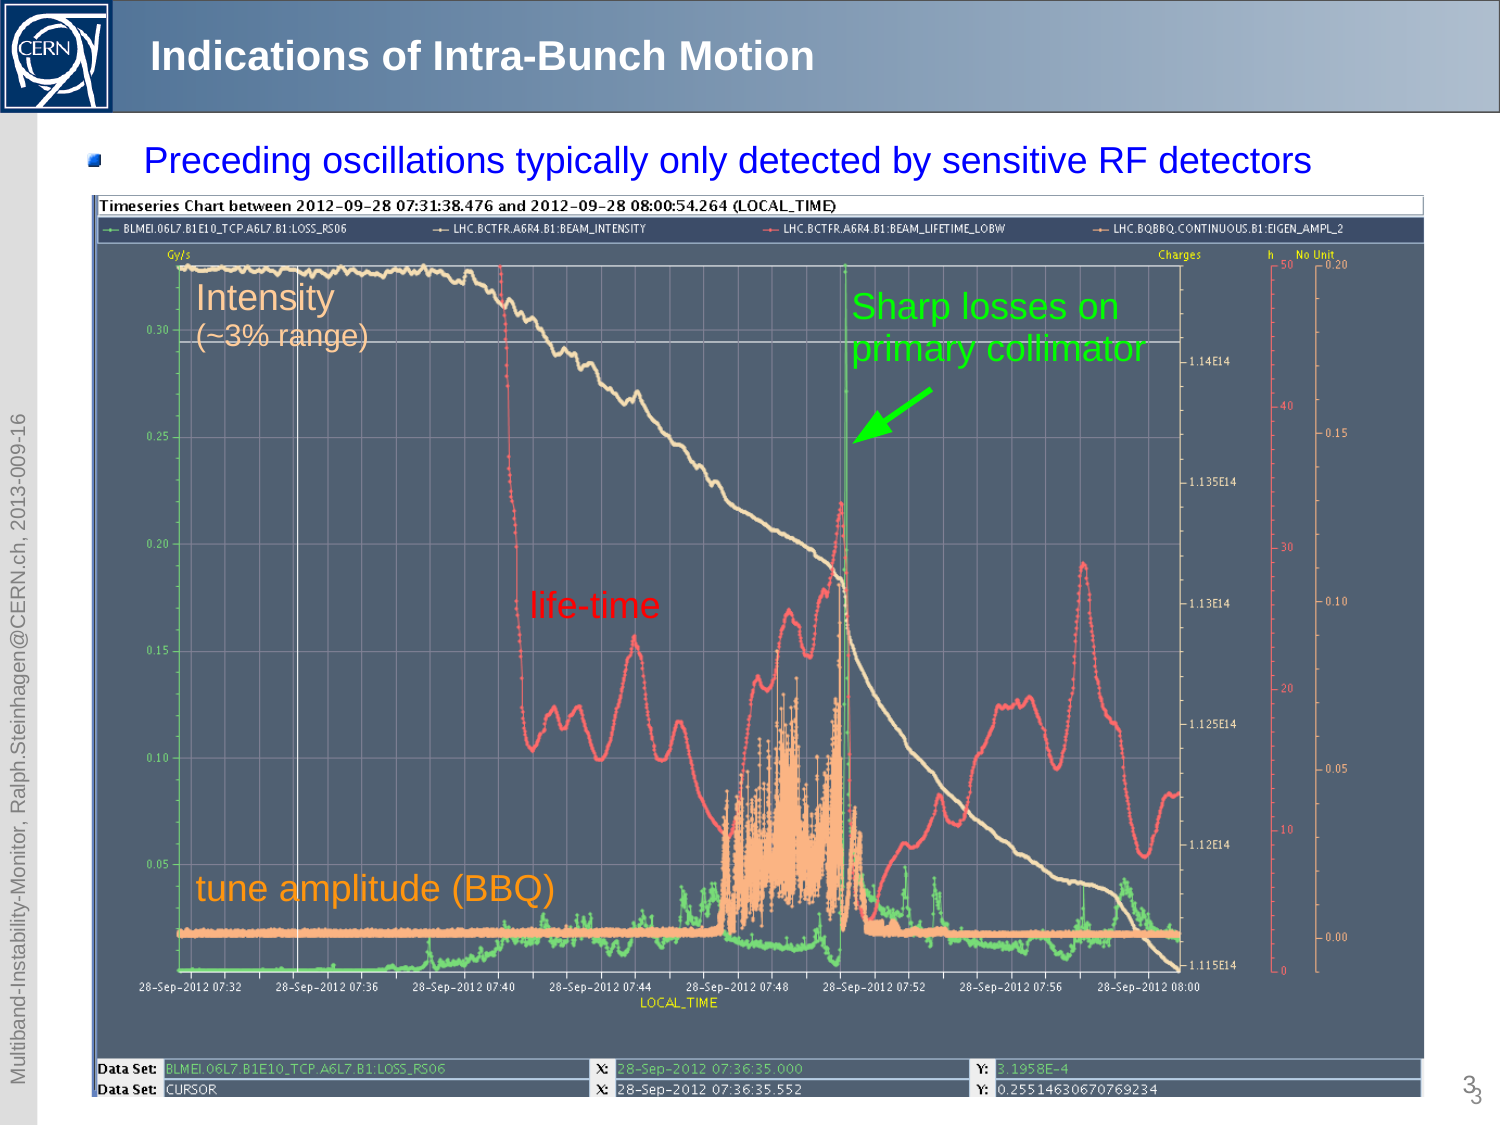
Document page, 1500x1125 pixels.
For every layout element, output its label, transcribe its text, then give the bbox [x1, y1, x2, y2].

text_box life-time [515, 577, 696, 642]
text_box Sharp losses on primary collimator [836, 277, 1228, 389]
list Preceding oscillations typically only detected by sensitive RF detectors [87, 137, 1438, 1030]
picture [0, 0, 113, 113]
title Indications of Intra-Bunch Motion [150, 0, 1454, 113]
text_box tune amplitude (BBQ) [180, 860, 619, 937]
text_box Intensity (~3% range) [180, 268, 443, 440]
text_box <number> [1147, 1065, 1498, 1125]
picture [90, 195, 1425, 1097]
